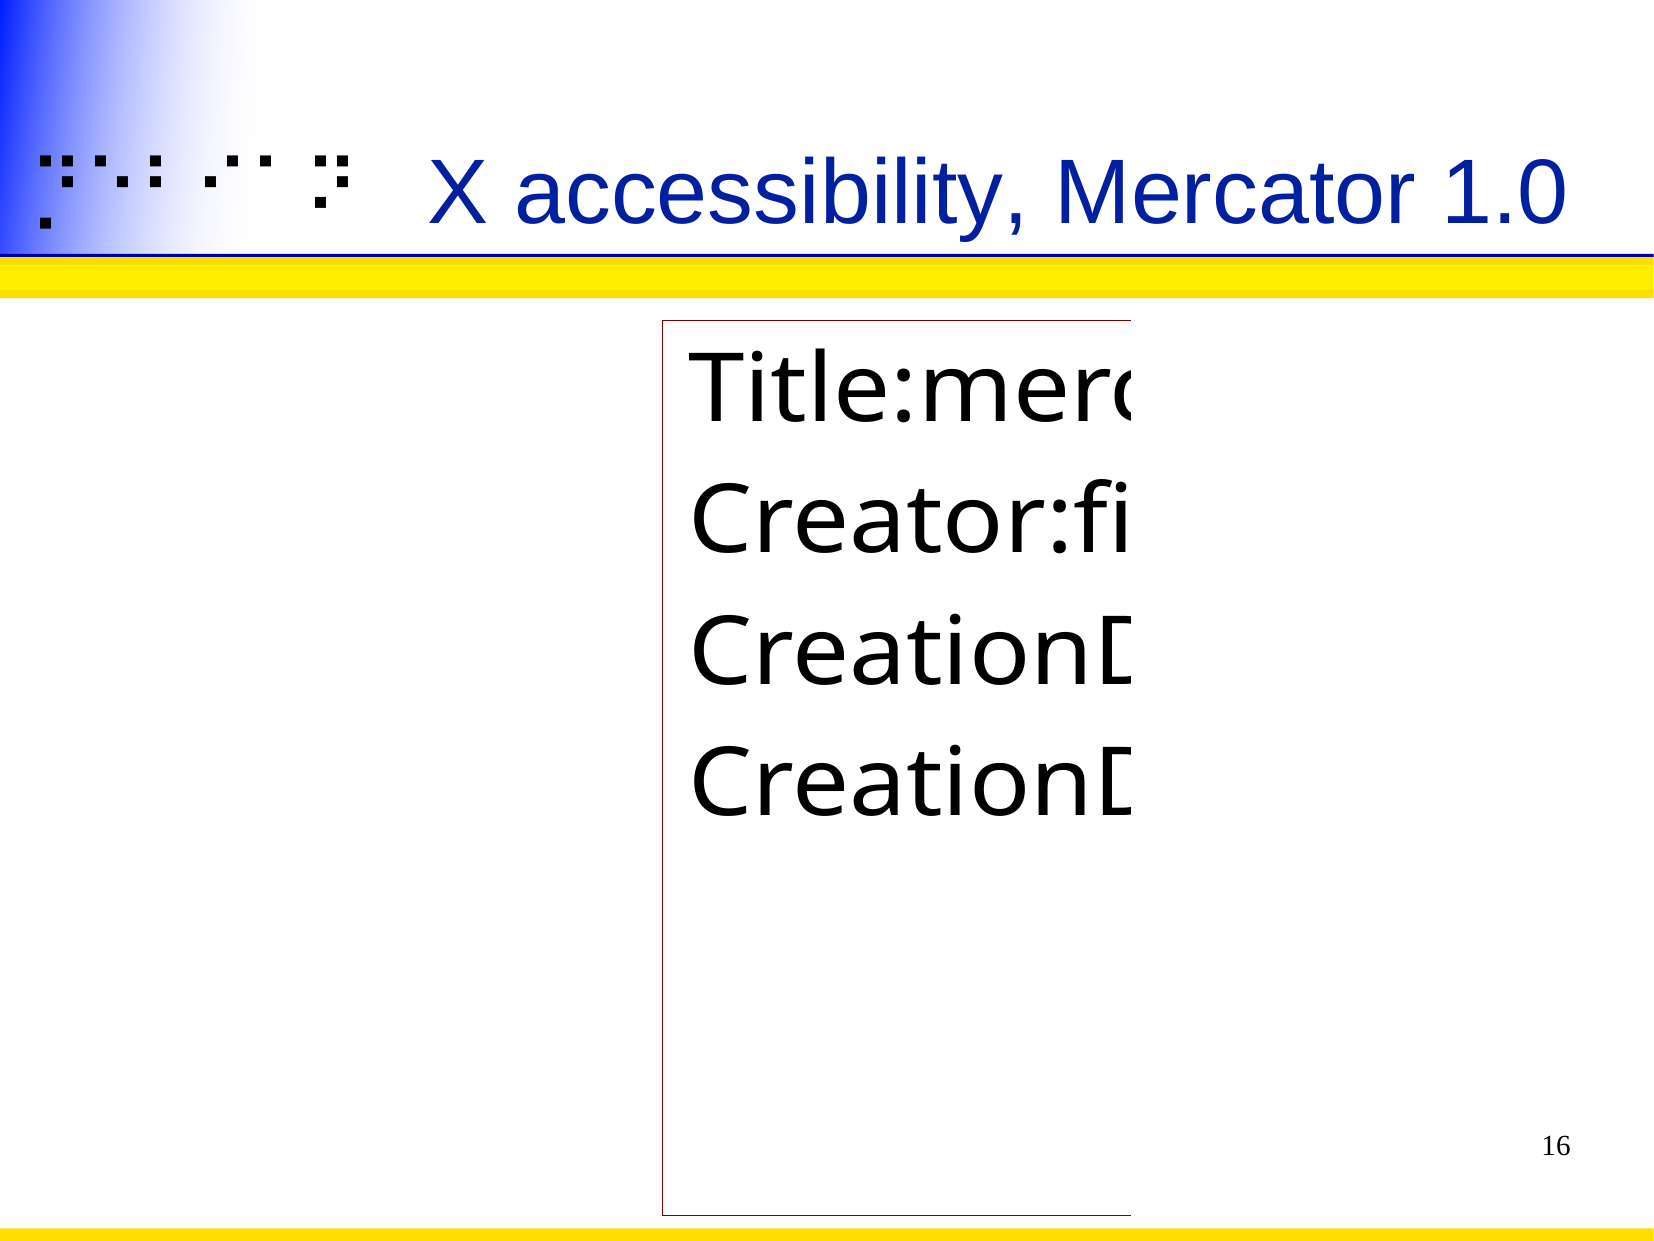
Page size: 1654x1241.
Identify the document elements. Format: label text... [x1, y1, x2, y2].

picture [655, 314, 1131, 1216]
title X accessibility, Mercator 1.0 [372, 134, 1571, 250]
